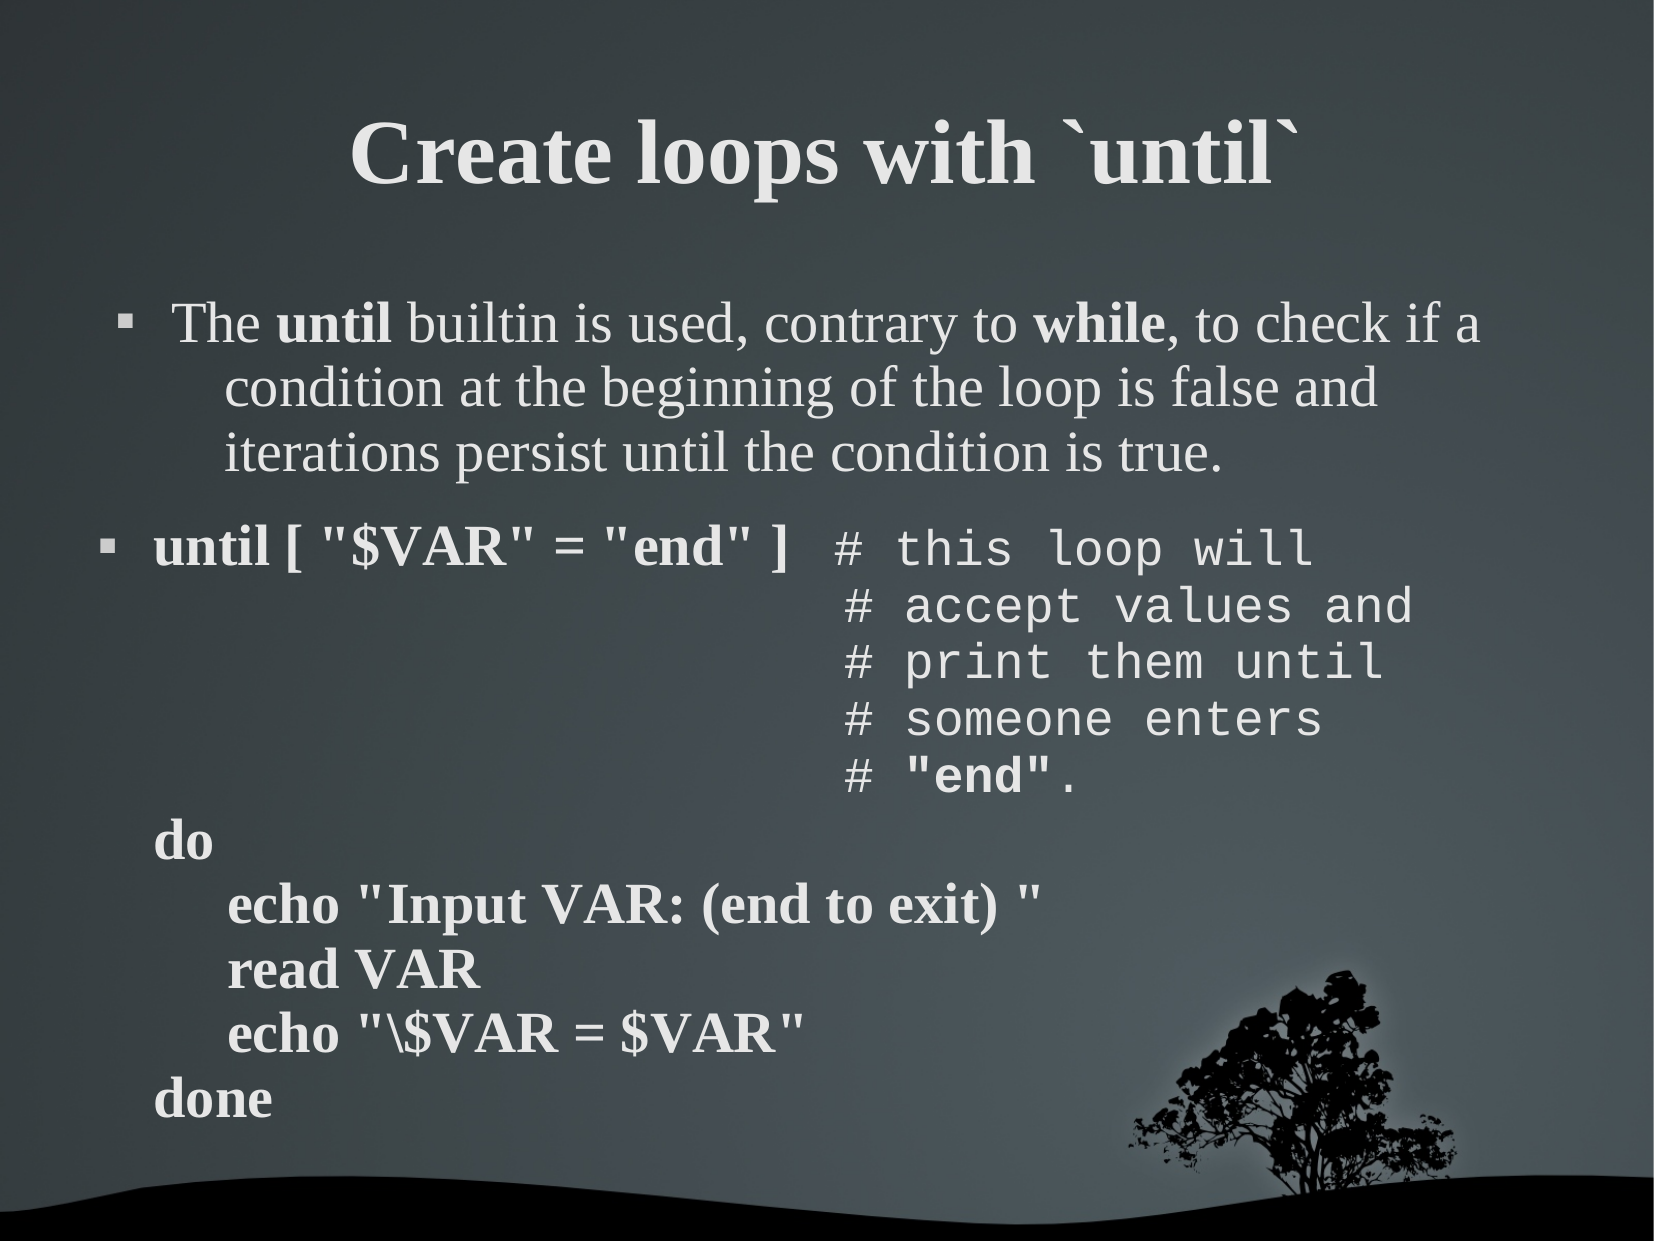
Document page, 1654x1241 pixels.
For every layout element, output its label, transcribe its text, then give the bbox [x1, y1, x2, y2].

picture [0, 0, 1654, 1241]
list The until builtin is used, contrary to while, to check if a condition at the beginning of the loop is false and iterations persist until the condition is true. until [ "$VAR" = "end" ] # this loop will # accept values and # print them until # someone enters # "end". do echo "Input VAR: (end to exit) " read VAR echo "\$VAR = $VAR" done [82, 290, 1571, 1210]
title Create loops with `until` [82, 49, 1571, 257]
